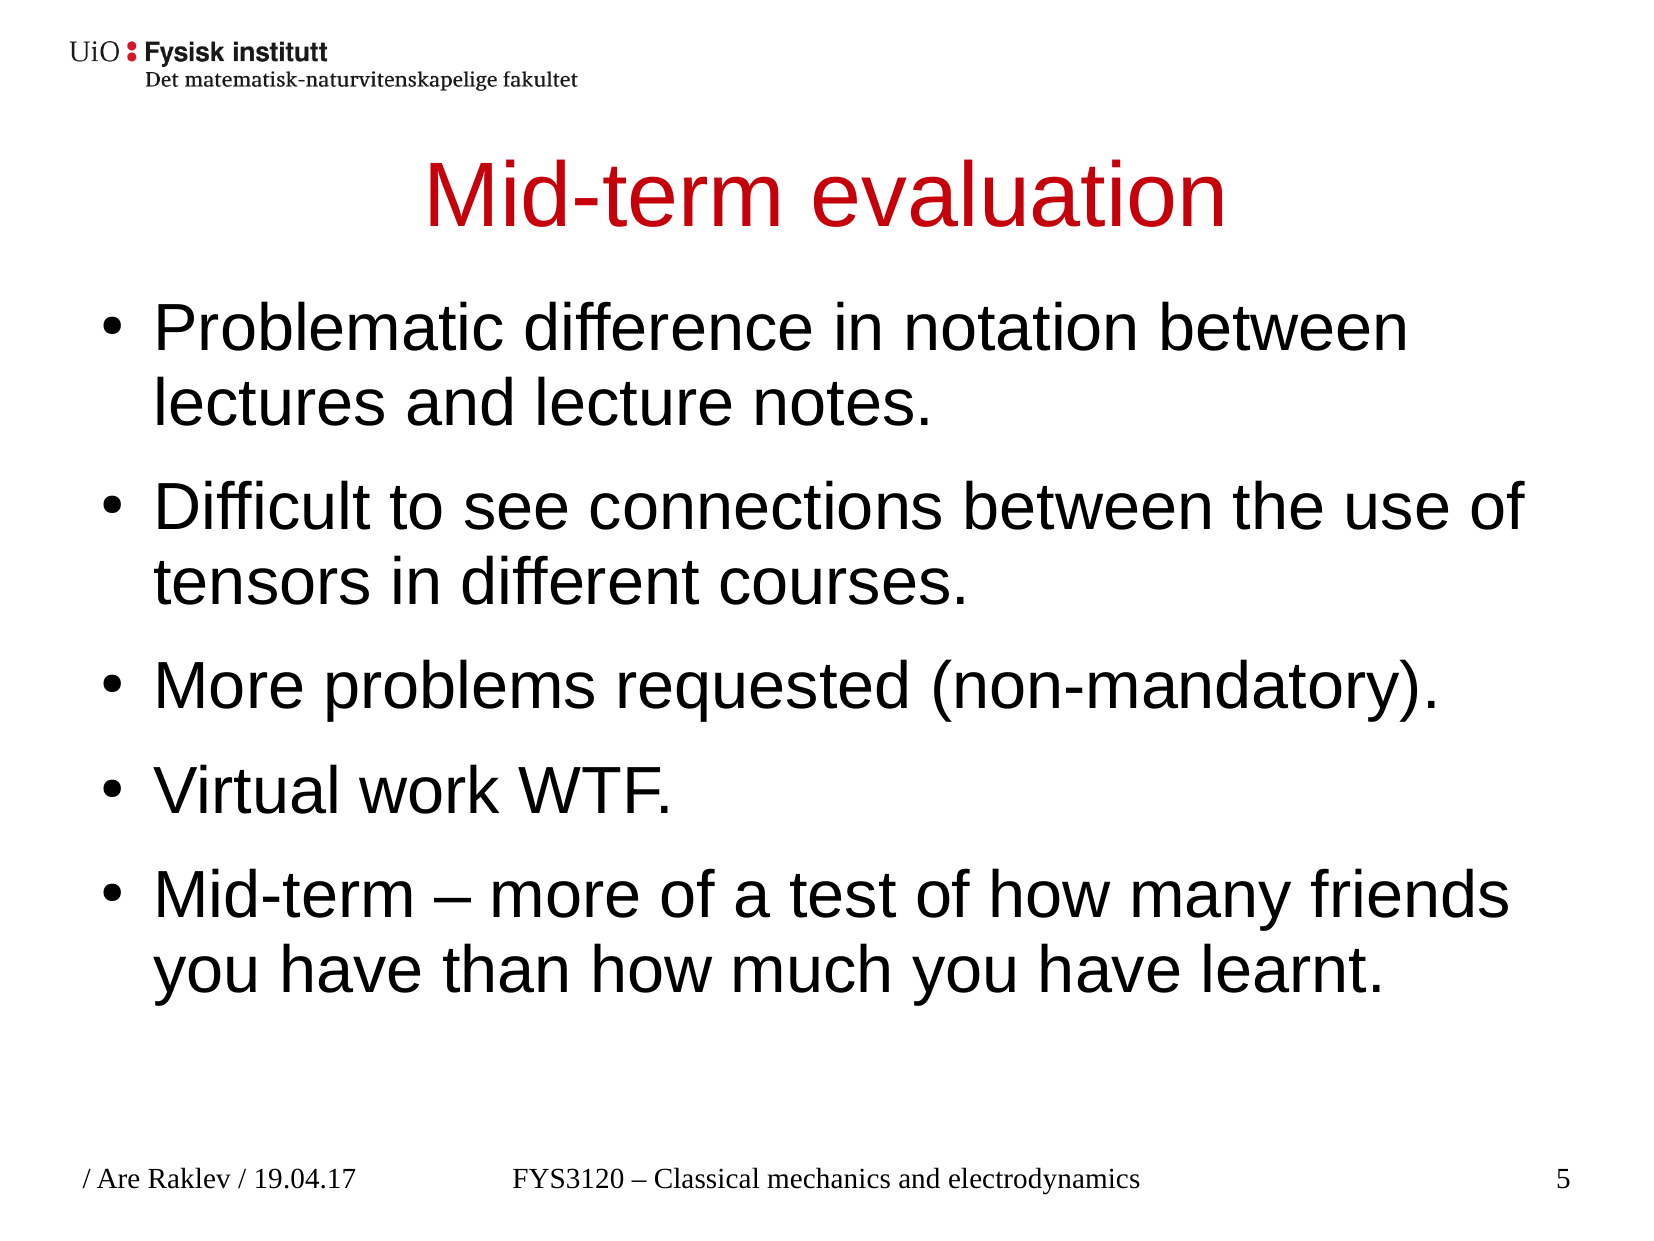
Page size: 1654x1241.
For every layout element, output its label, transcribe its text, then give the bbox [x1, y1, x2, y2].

picture [68, 37, 581, 93]
list Problematic difference in notation between lectures and lecture notes. Difficult to see connections between the use of tensors in different courses. More problems requested (non-mandatory). Virtual work WTF. Mid-term – more of a test of how many friends you have than how much you have learnt. [82, 290, 1571, 1010]
title Mid-term evaluation [82, 90, 1571, 290]
